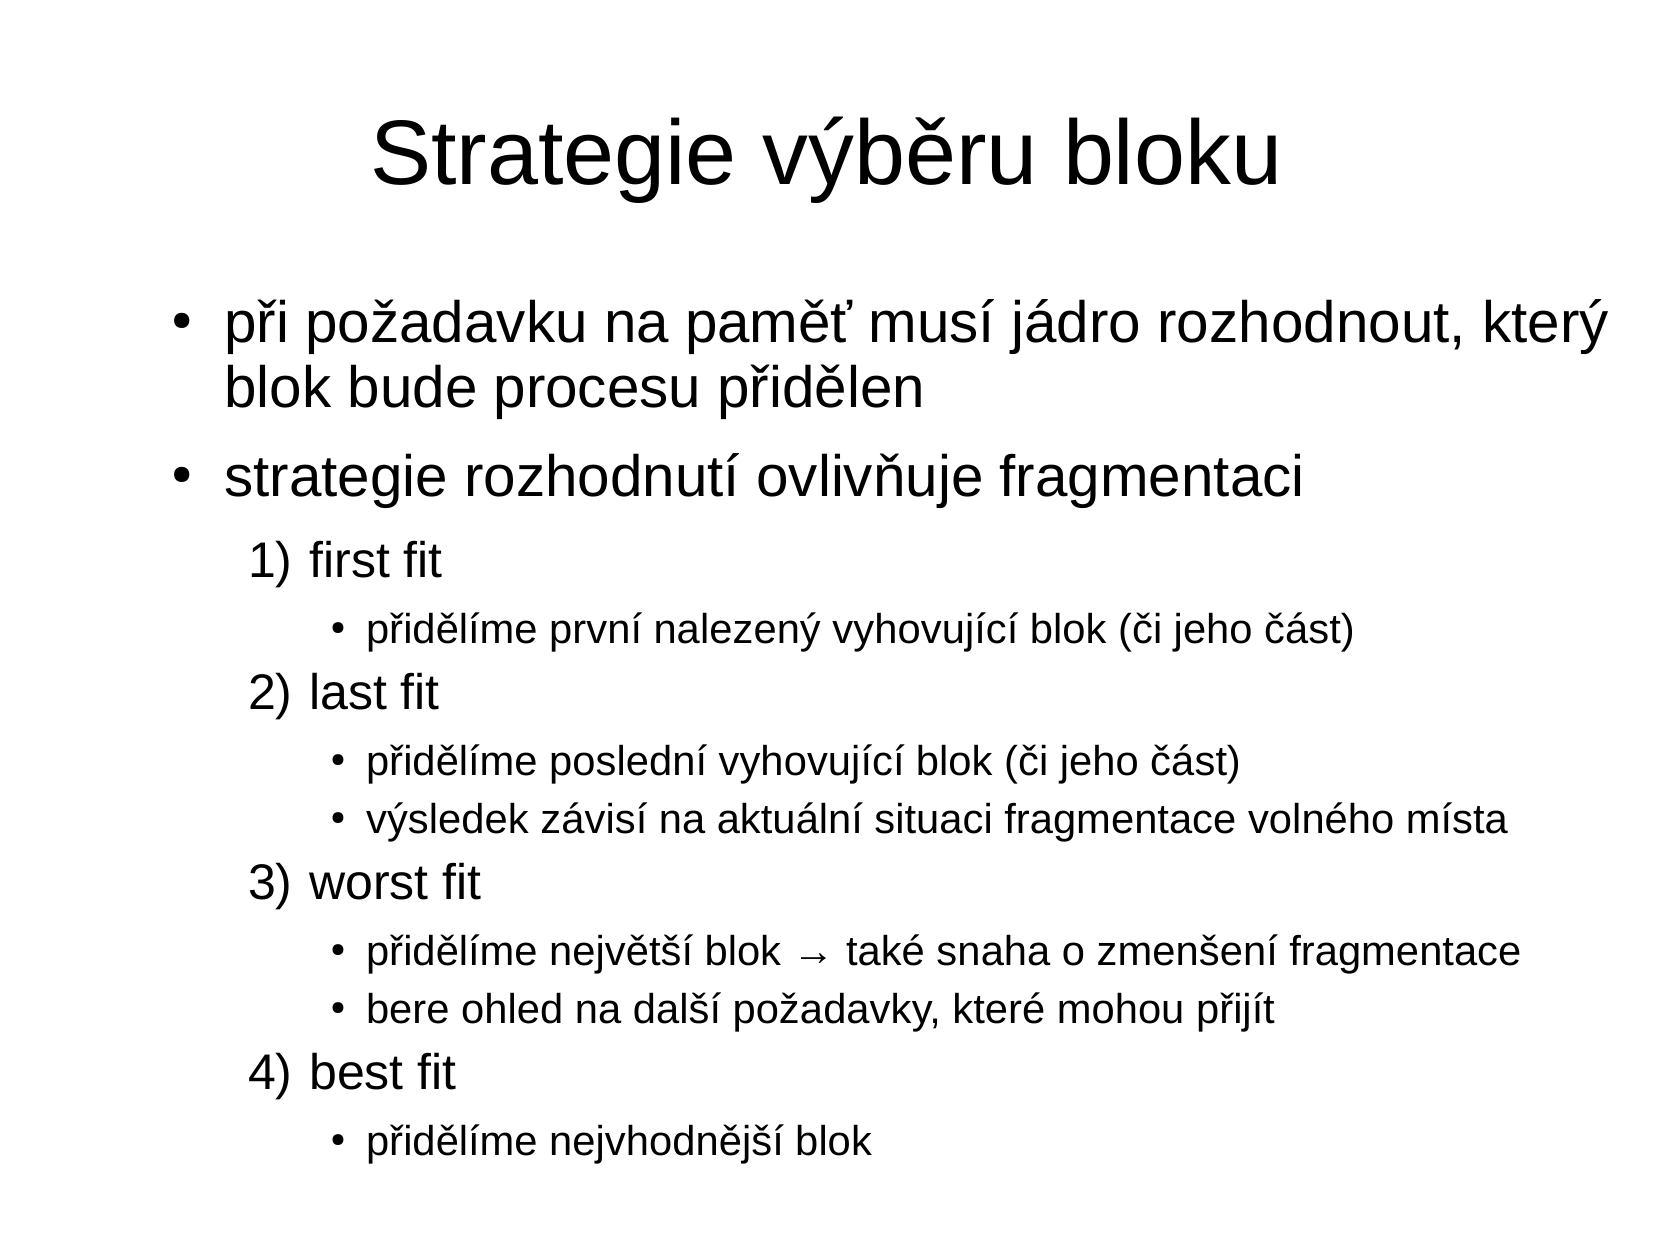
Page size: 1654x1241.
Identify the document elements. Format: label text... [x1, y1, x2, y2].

list při požadavku na paměť musí jádro rozhodnout, který blok bude procesu přidělen strategie rozhodnutí ovlivňuje fragmentaci first fit přidělíme první nalezený vyhovující blok (či jeho část) last fit přidělíme poslední vyhovující blok (či jeho část) výsledek závisí na aktuální situaci fragmentace volného místa worst fit přidělíme největší blok → také snaha o zmenšení fragmentace bere ohled na další požadavky, které mohou přijít best fit přidělíme nejvhodnější blok [82, 290, 1625, 1165]
title Strategie výběru bloku [82, 56, 1571, 250]
